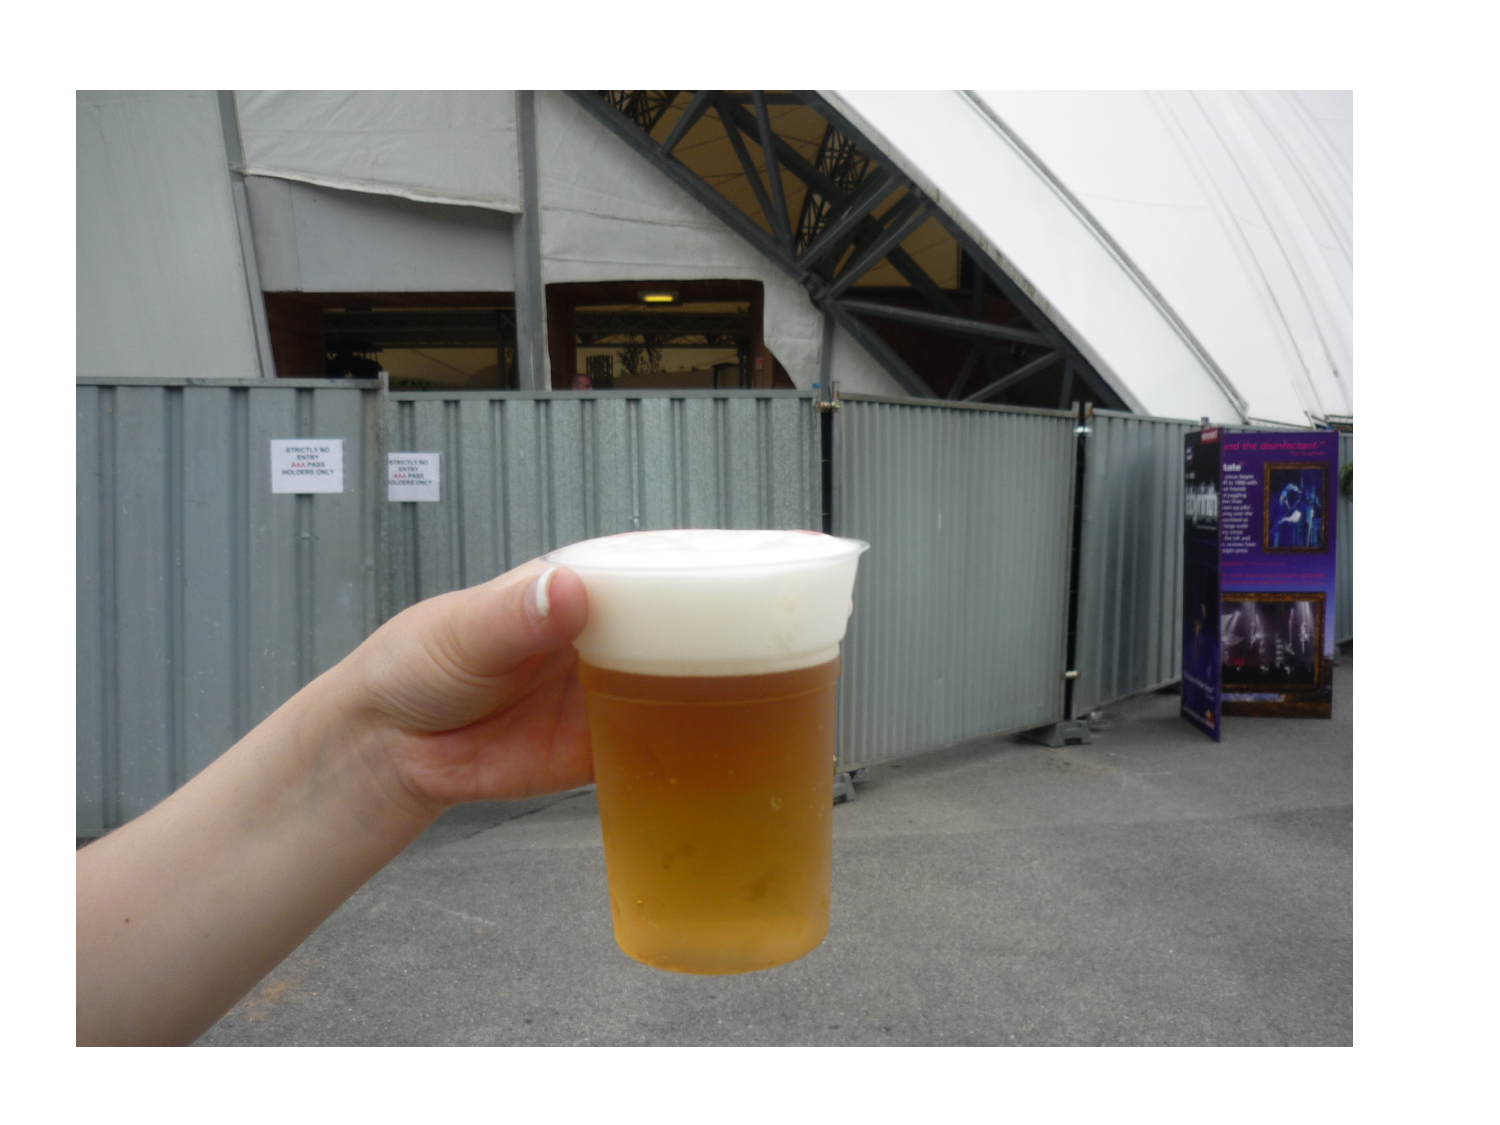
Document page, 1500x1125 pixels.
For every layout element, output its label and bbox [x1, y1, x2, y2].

picture [76, 90, 1353, 1047]
